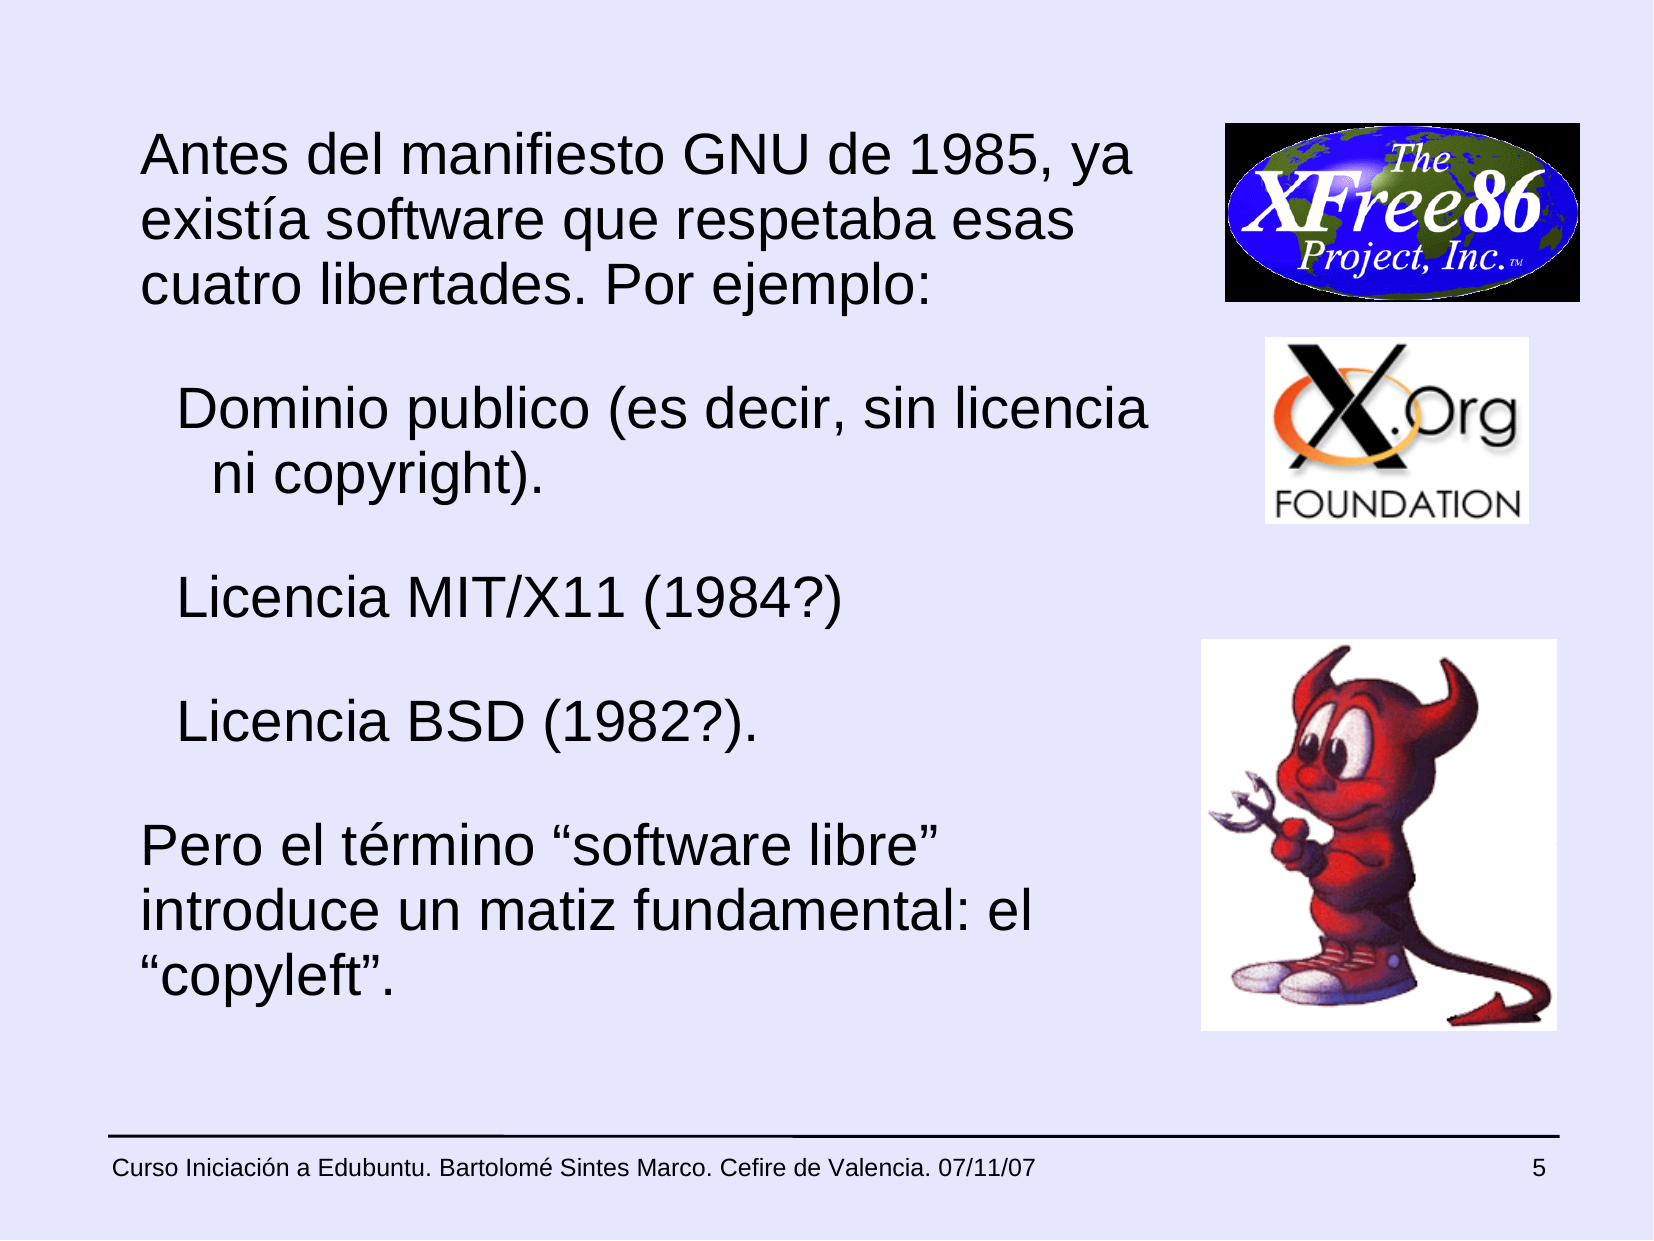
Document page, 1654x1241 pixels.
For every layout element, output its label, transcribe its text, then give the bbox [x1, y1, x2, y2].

picture [1225, 123, 1580, 302]
text_box Antes del manifiesto GNU de 1985, ya existía software que respetaba esas cuatro libertades. Por ejemplo: Dominio publico (es decir, sin licencia ni copyright). Licencia MIT/X11 (1984?) Licencia BSD (1982?). Pero el término “software libre” introduce un matiz fundamental: el “copyleft”. [140, 121, 1175, 1087]
picture [1201, 639, 1557, 1031]
picture [1265, 337, 1529, 524]
